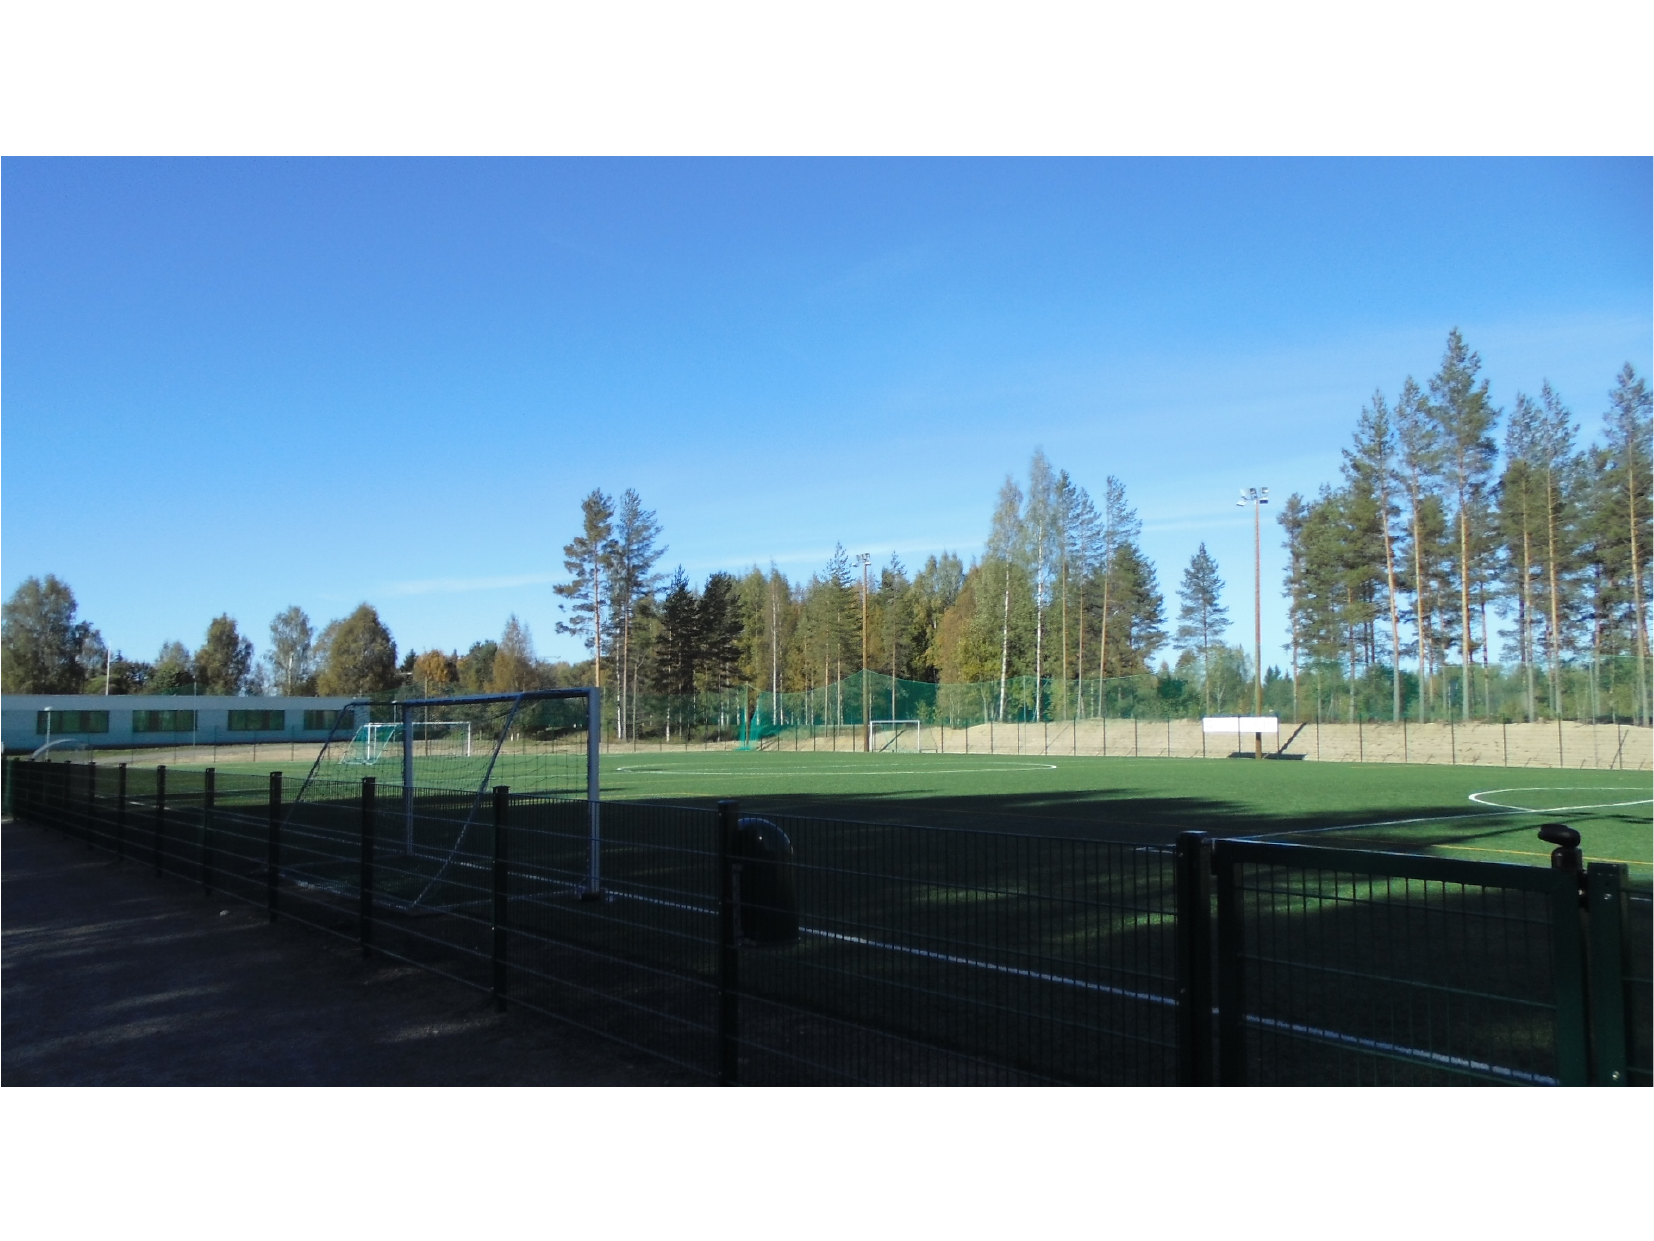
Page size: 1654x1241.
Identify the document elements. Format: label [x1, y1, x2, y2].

picture [1, 156, 1654, 1087]
